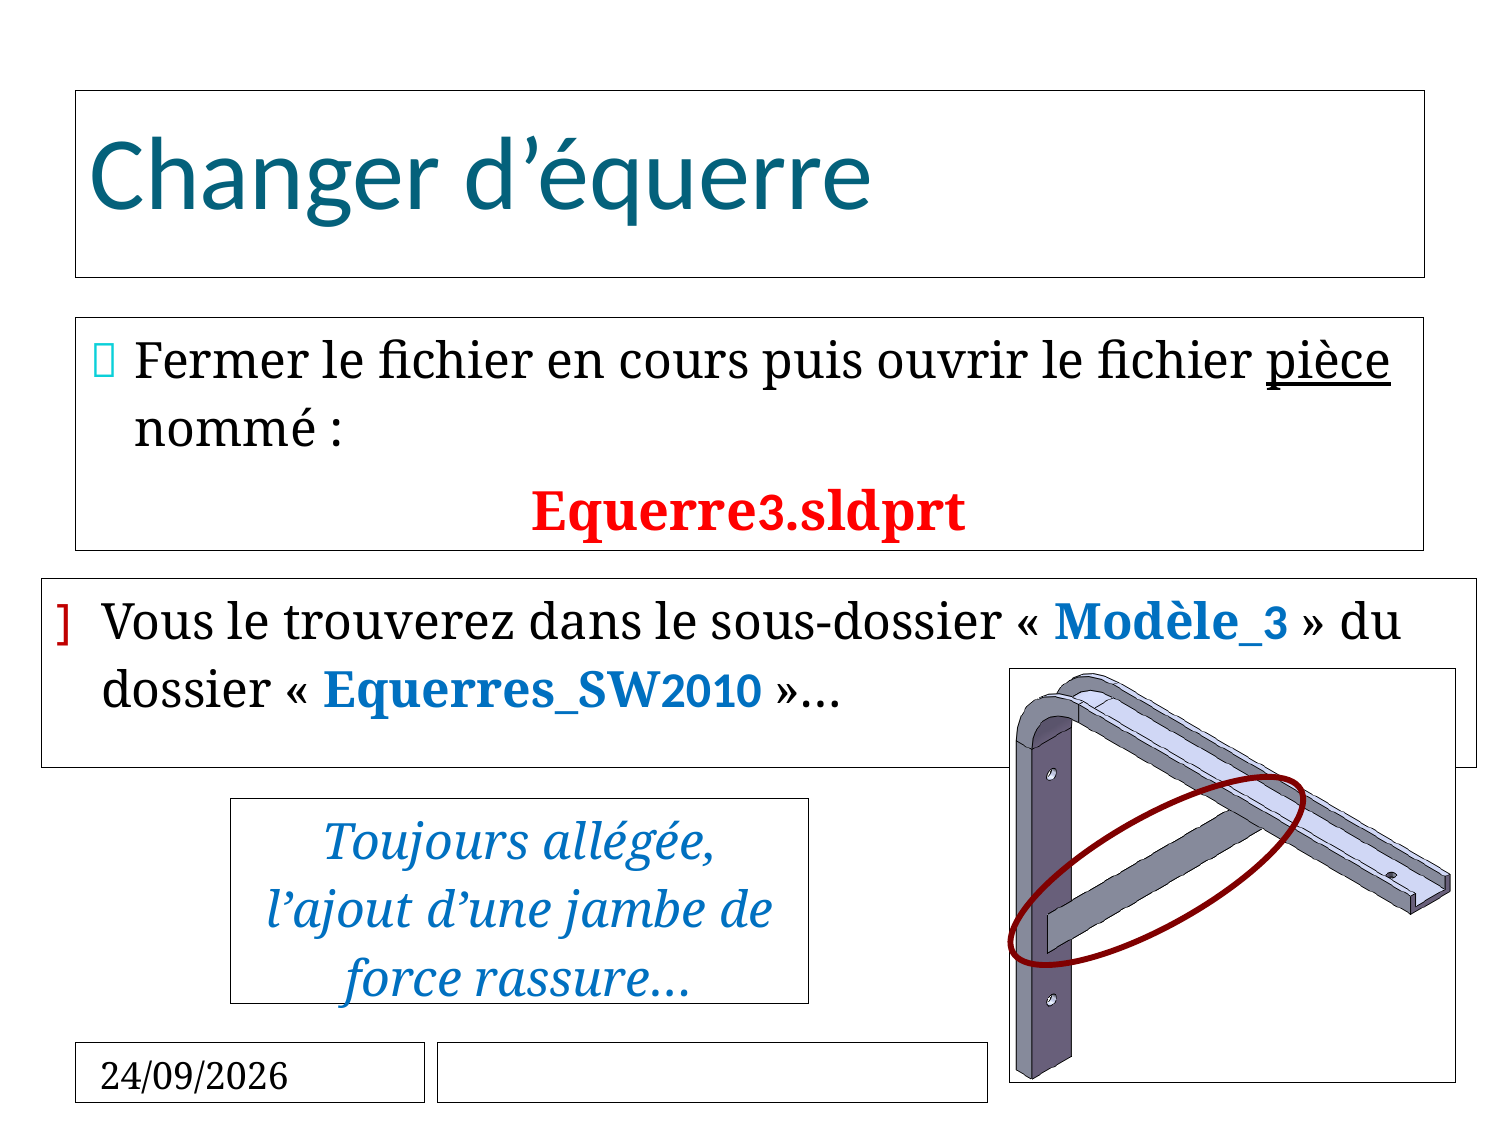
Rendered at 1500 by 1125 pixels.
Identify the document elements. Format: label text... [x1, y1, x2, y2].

text_box Fermer le fichier en cours puis ouvrir le fichier pièce nommé : Equerre3.sldprt [75, 317, 1424, 551]
title Changer d’équerre [75, 90, 1425, 278]
picture [1009, 668, 1456, 1083]
text_box Toujours allégée, l’ajout d’une jambe de force rassure… [230, 798, 809, 1004]
picture [1014, 780, 1300, 962]
text_box Vous le trouverez dans le sous-dossier « Modèle_3 » du dossier « Equerres_SW2010 »… [41, 578, 1477, 768]
